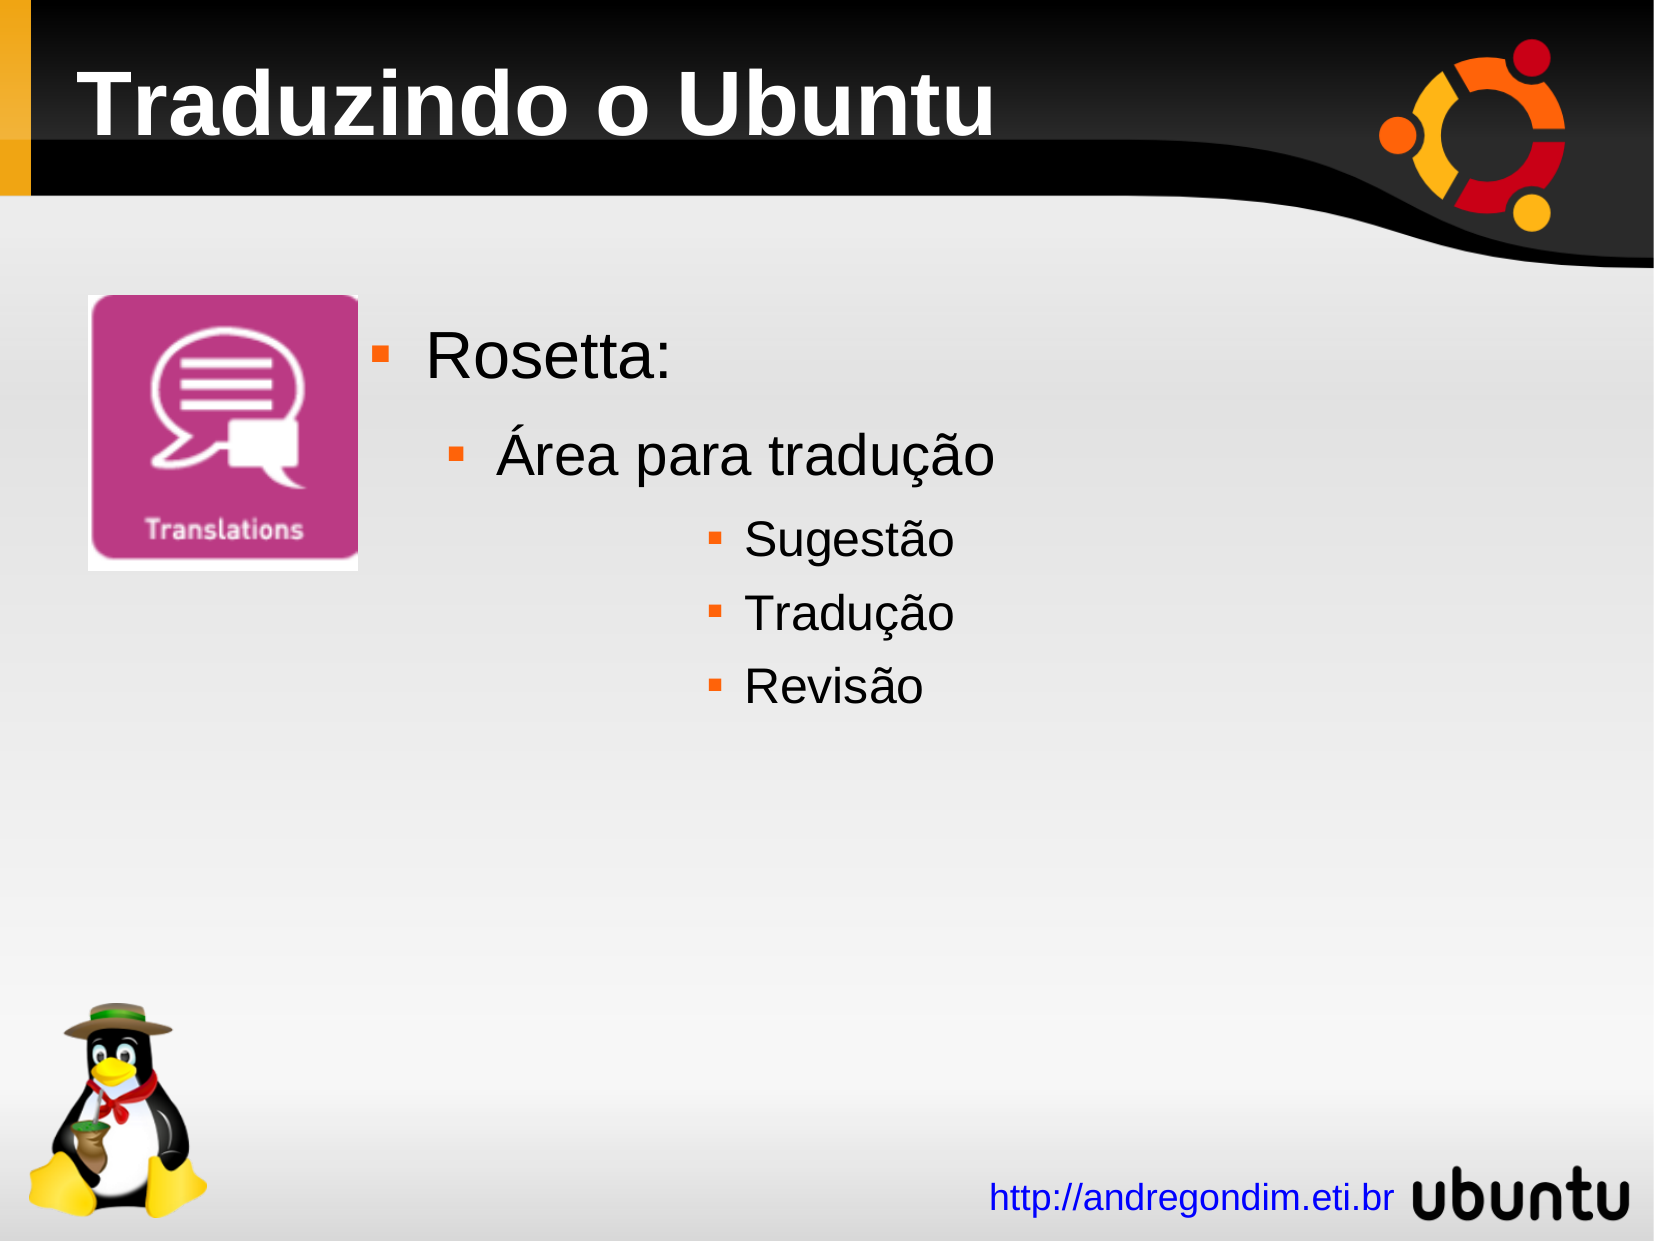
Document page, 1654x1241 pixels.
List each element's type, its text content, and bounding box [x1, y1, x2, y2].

title Traduzindo o Ubuntu [76, 7, 1565, 200]
picture [0, 0, 1654, 1241]
list Rosetta: Área para tradução Sugestão Tradução Revisão [354, 318, 1625, 798]
